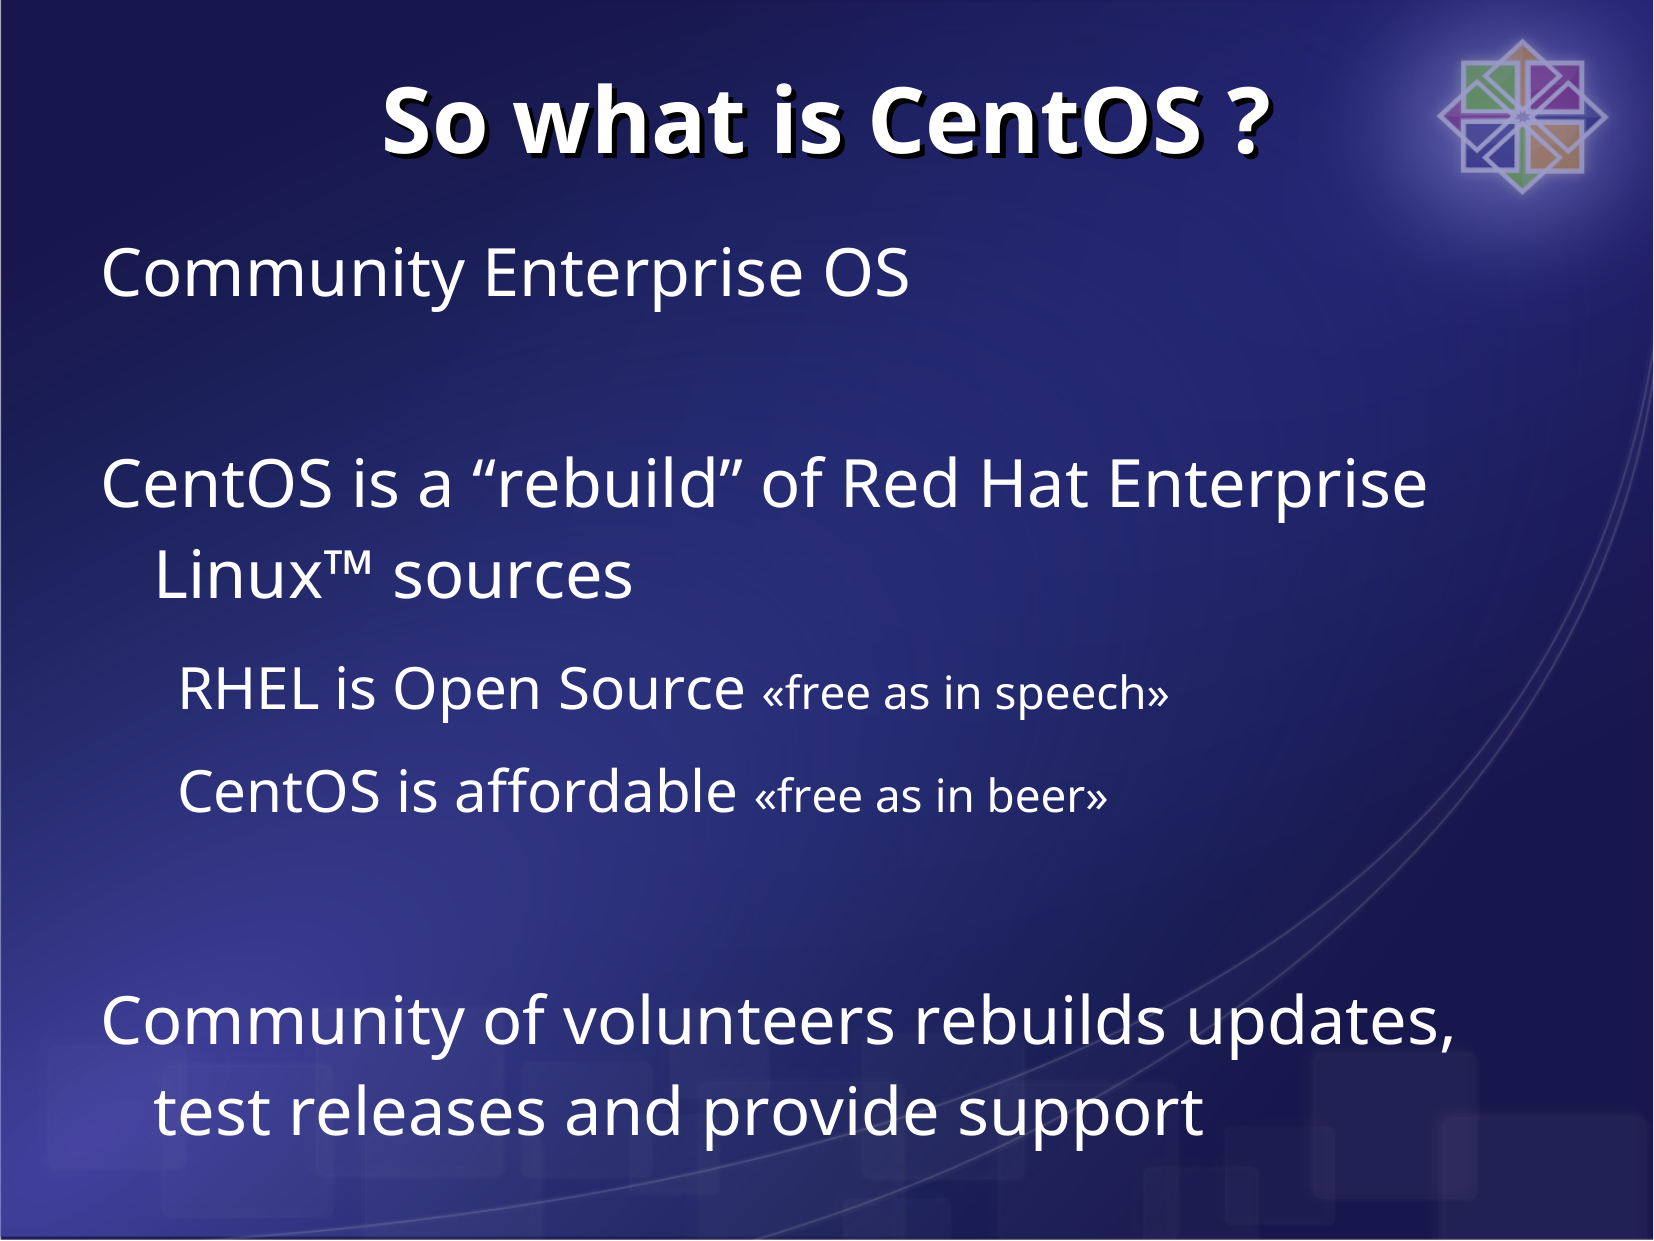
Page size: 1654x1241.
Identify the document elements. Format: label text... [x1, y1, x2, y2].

list Community Enterprise OS CentOS is a “rebuild” of Red Hat Enterprise Linux™ sources RHEL is Open Source «free as in speech» CentOS is affordable «free as in beer» Community of volunteers rebuilds updates, test releases and provide support [82, 225, 1571, 1201]
title So what is CentOS ? [82, 49, 1571, 188]
picture [0, 0, 1654, 1241]
